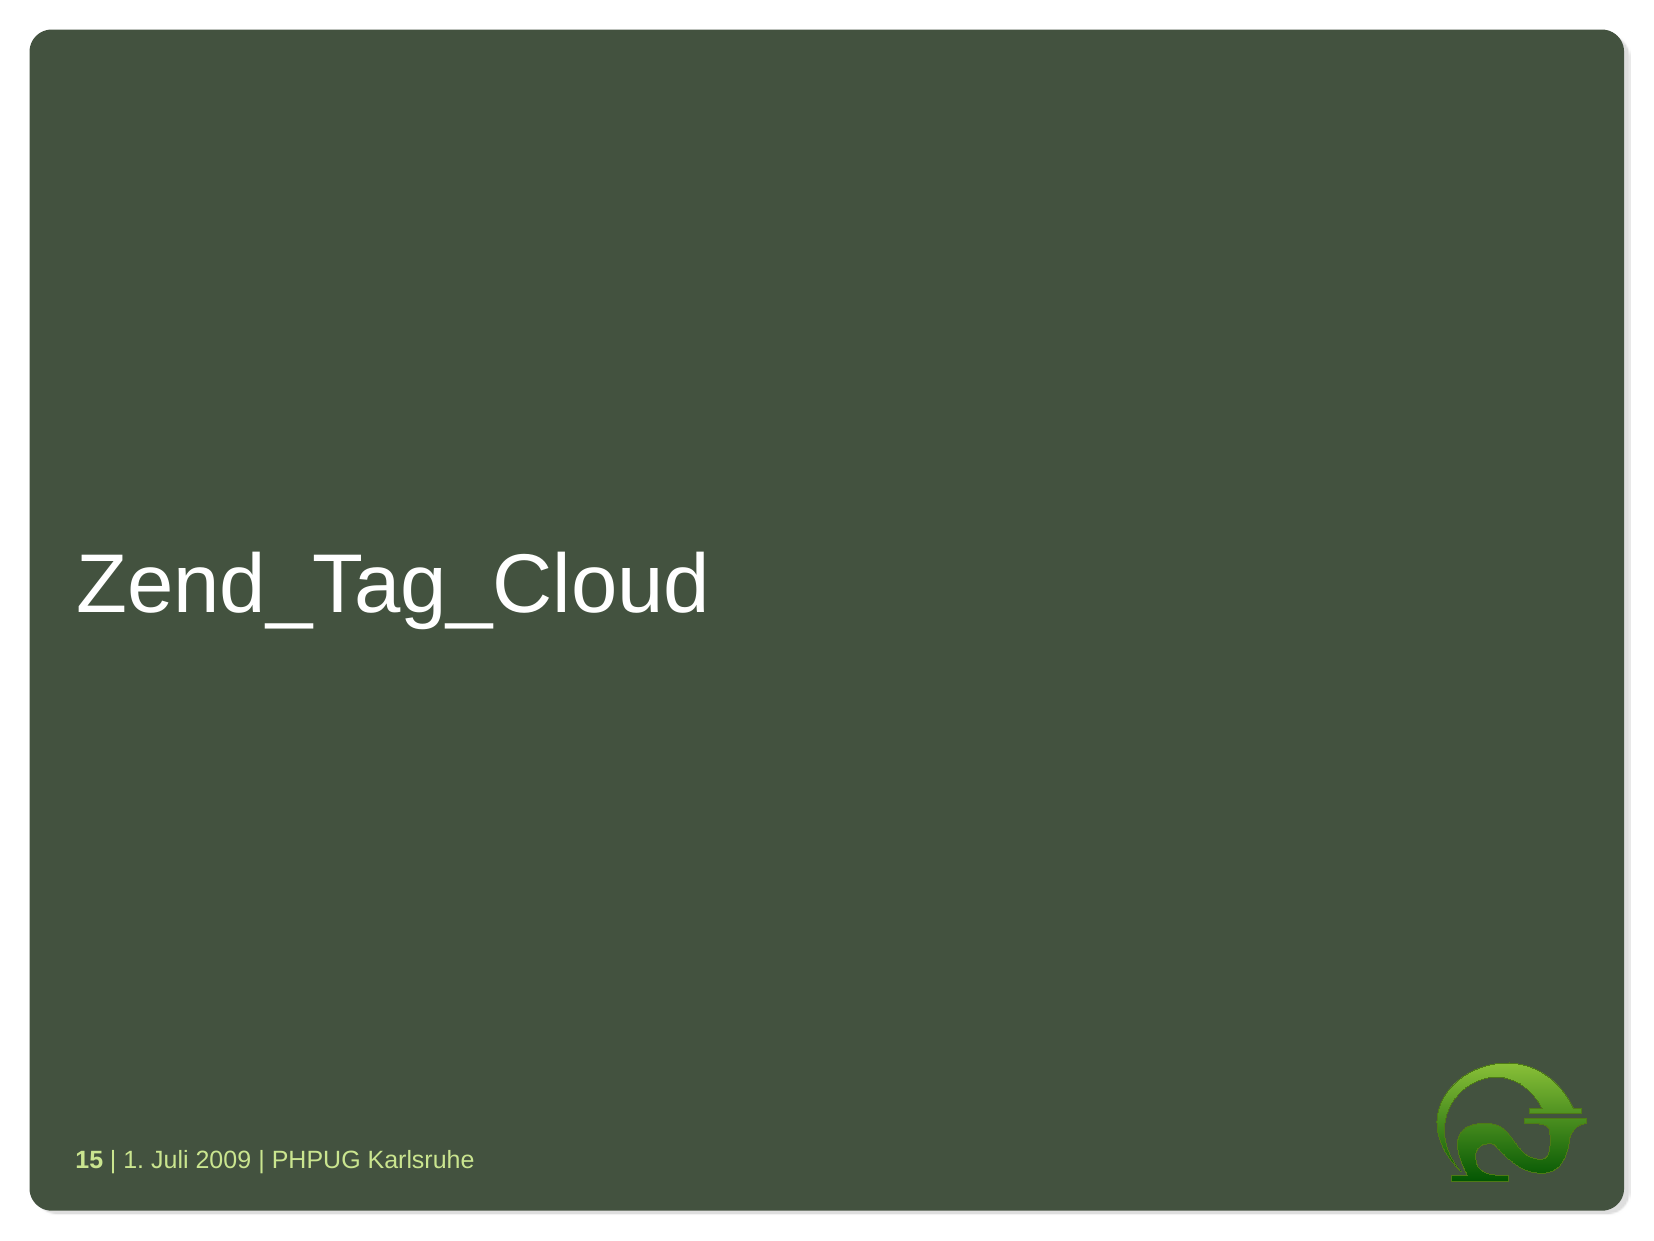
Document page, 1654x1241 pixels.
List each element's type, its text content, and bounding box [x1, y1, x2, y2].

title Zend_Tag_Cloud [76, 480, 1565, 688]
